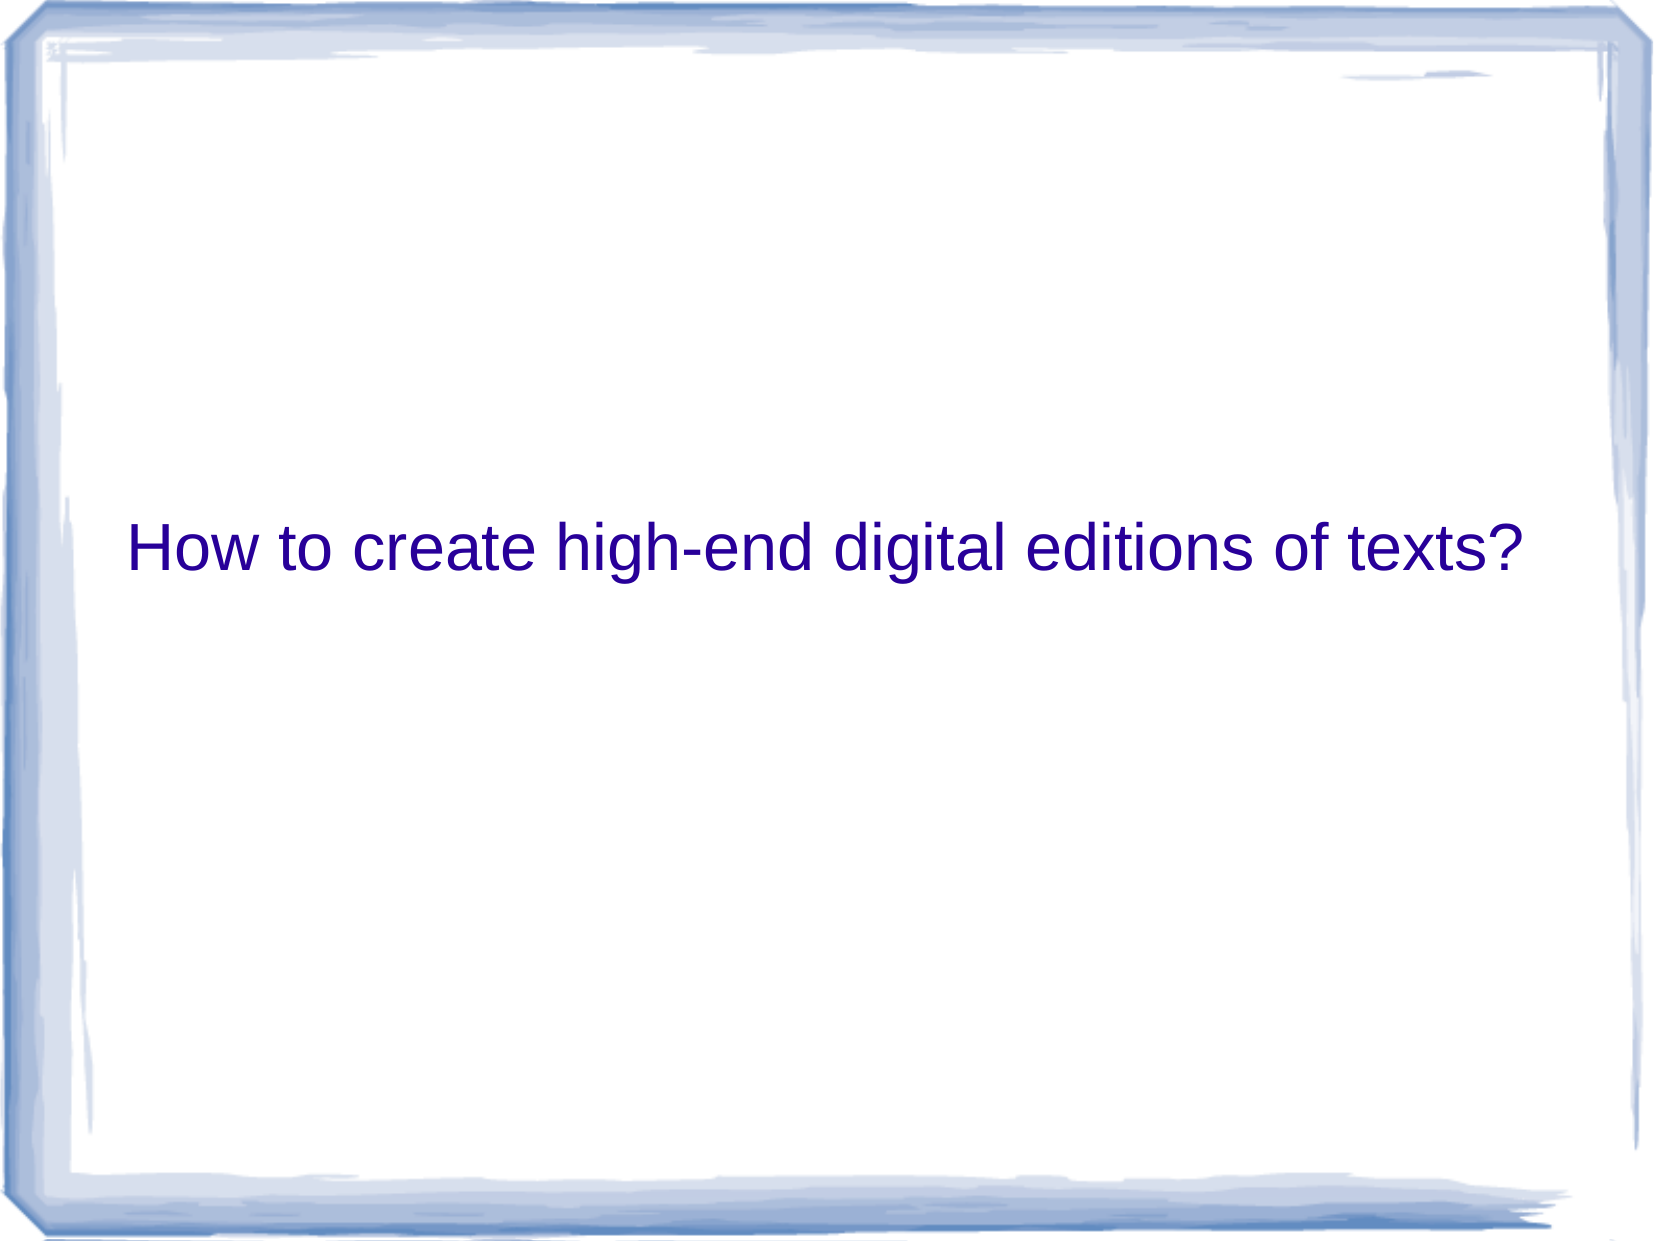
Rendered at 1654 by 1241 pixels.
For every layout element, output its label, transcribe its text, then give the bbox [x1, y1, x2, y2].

picture [0, 0, 1654, 1241]
subtitle How to create high-end digital editions of texts? [82, 49, 1571, 1045]
